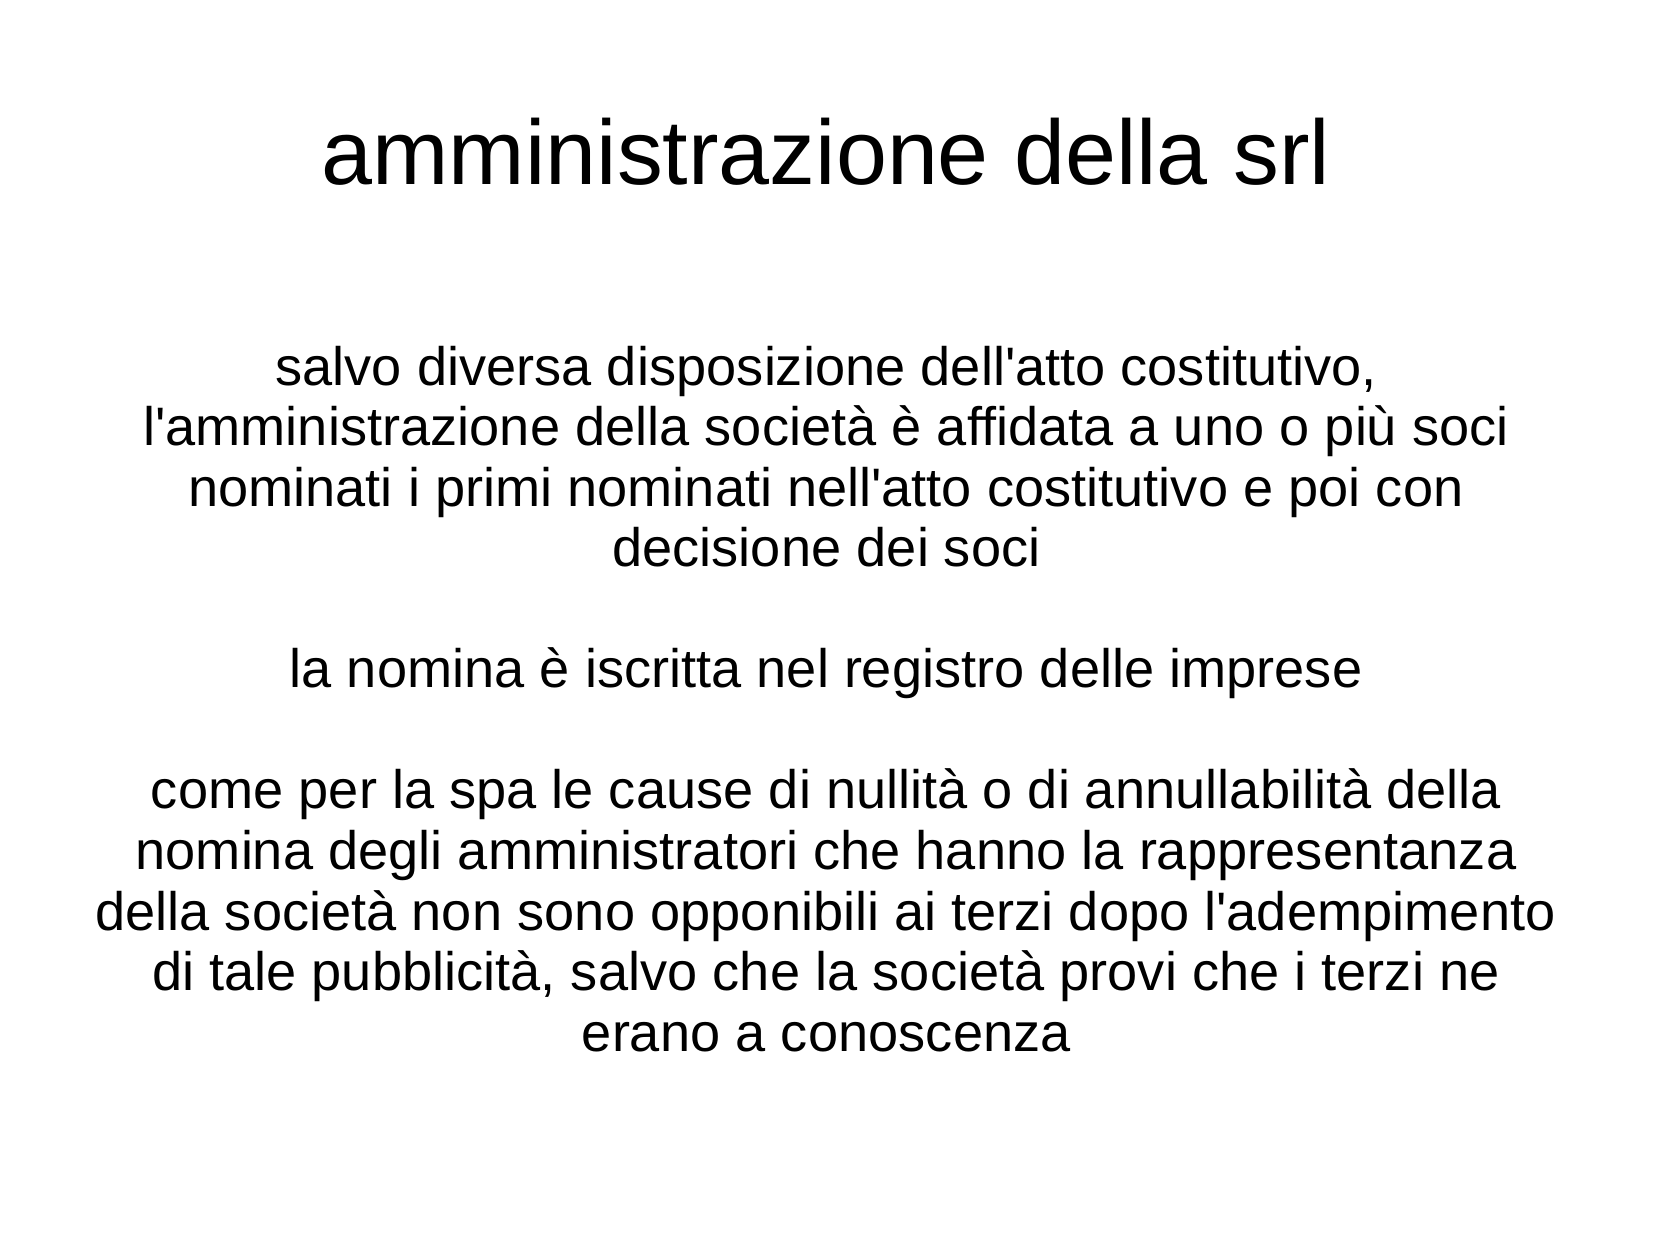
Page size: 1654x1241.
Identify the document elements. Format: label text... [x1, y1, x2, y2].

subtitle salvo diversa disposizione dell'atto costitutivo, l'amministrazione della società è affidata a uno o più soci nominati i primi nominati nell'atto costitutivo e poi con decisione dei soci la nomina è iscritta nel registro delle imprese come per la spa le cause di nullità o di annullabilità della nomina degli amministratori che hanno la rappresentanza della società non sono opponibili ai terzi dopo l'adempimento di tale pubblicità, salvo che la società provi che i terzi ne erano a conoscenza [82, 290, 1571, 1109]
title amministrazione della srl [82, 56, 1571, 250]
